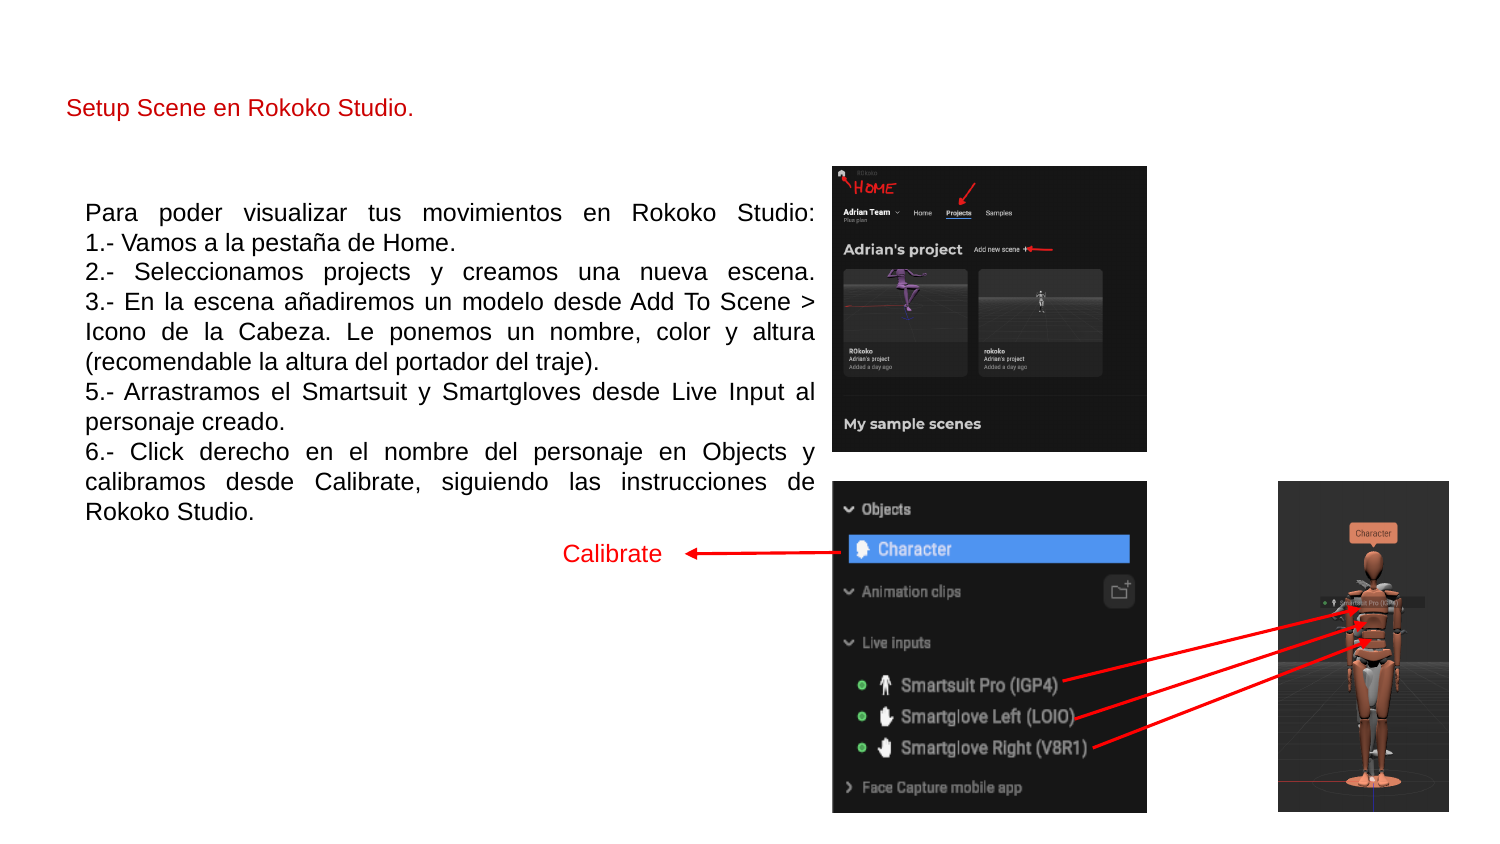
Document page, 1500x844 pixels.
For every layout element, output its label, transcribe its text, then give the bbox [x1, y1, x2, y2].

picture [1278, 481, 1449, 812]
text_box Calibrate [546, 522, 679, 583]
title Setup Scene en Rokoko Studio. [51, 72, 1449, 167]
text_box Para poder visualizar tus movimientos en Rokoko Studio: 1.- Vamos a la pestaña de Home. 2.- Seleccionamos projects y creamos una nueva escena. 3.- En la escena añadiremos un modelo desde Add To Scene > Icono de la Cabeza. Le ponemos un nombre, color y altura (recomendable la altura del portador del traje). 5.- Arrastramos el Smartsuit y Smartgloves desde Live Input al personaje creado. 6.- Click derecho en el nombre del personaje en Objects y calibramos desde Calibrate, siguiendo las instrucciones de Rokoko Studio. [70, 181, 832, 541]
picture [832, 481, 1147, 813]
picture [832, 166, 1147, 452]
